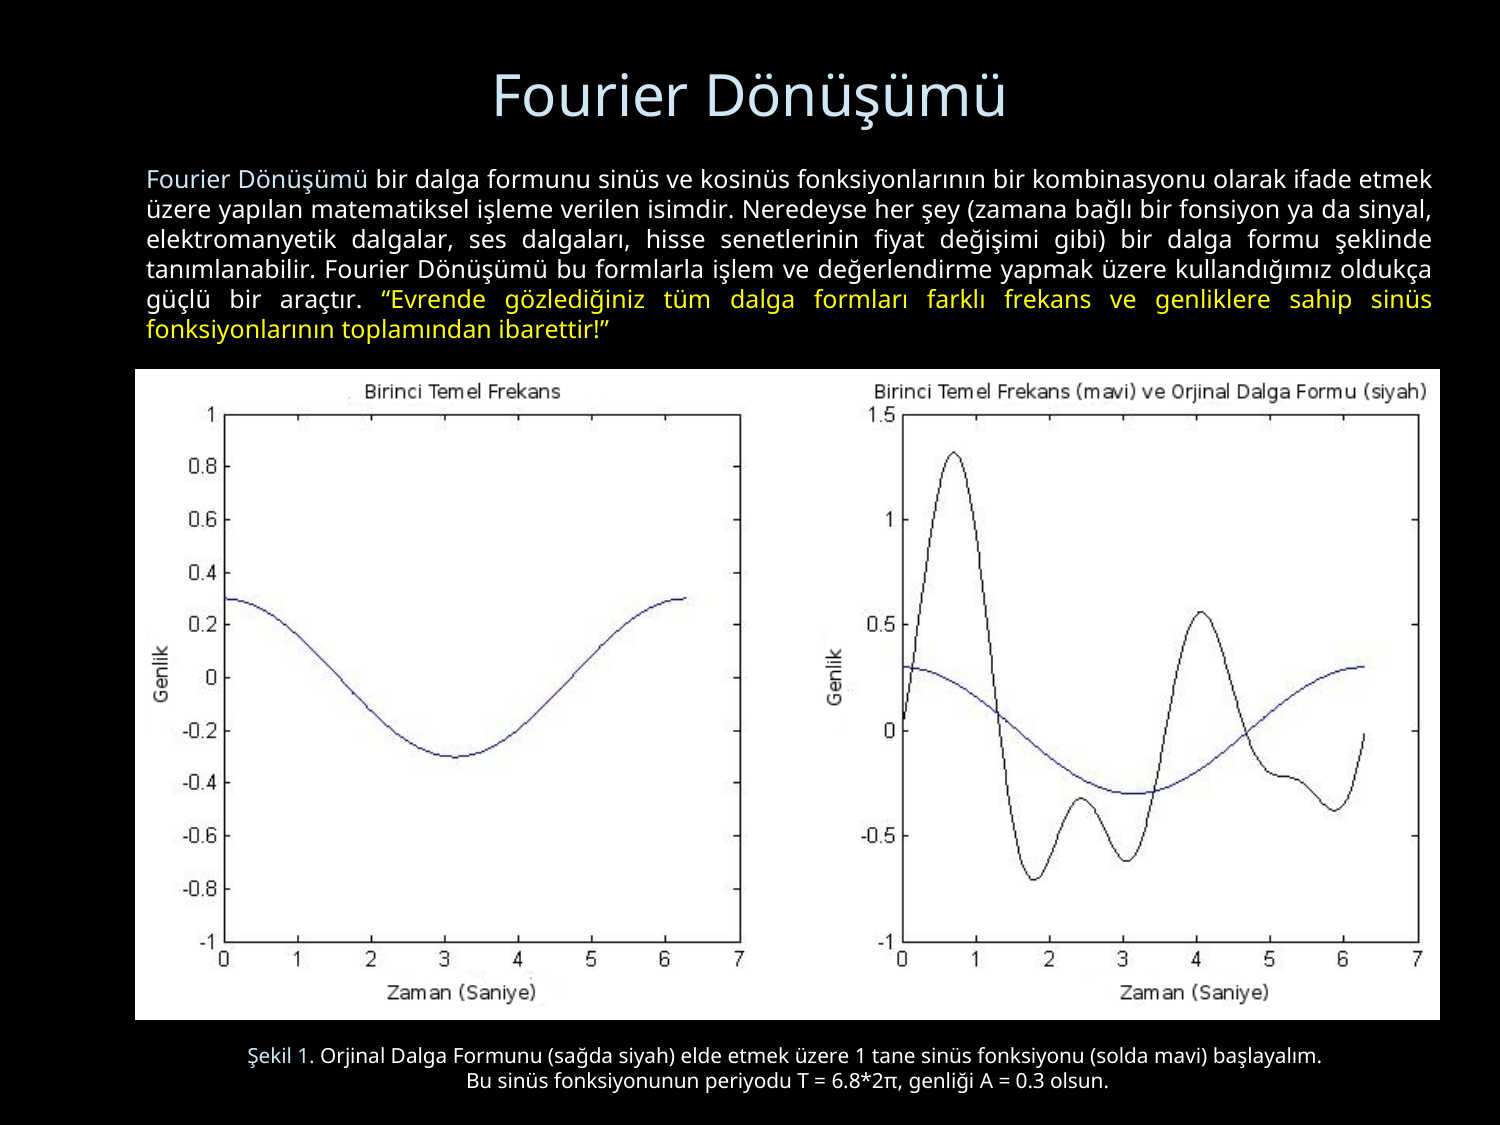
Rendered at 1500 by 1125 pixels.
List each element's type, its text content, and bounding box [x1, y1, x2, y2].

text_box Şekil 1. Orjinal Dalga Formunu (sağda siyah) elde etmek üzere 1 tane sinüs fonksiyonu (solda mavi) başlayalım. Bu sinüs fonksiyonunun periyodu T = 6.8*2π, genliği A = 0.3 olsun. [135, 1035, 1441, 1101]
title Fourier Dönüşümü [75, 21, 1426, 156]
list Fourier Dönüşümü bir dalga formunu sinüs ve kosinüs fonksiyonlarının bir kombinasyonu olarak ifade etmek üzere yapılan matematiksel işleme verilen isimdir. Neredeyse her şey (zamana bağlı bir fonsiyon ya da sinyal, elektromanyetik dalgalar, ses dalgaları, hisse senetlerinin fiyat değişimi gibi) bir dalga formu şeklinde tanımlanabilir. Fourier Dönüşümü bu formlarla işlem ve değerlendirme yapmak üzere kullandığımız oldukça güçlü bir araçtır. “Evrende gözlediğiniz tüm dalga formları farklı frekans ve genliklere sahip sinüs fonksiyonlarının toplamından ibarettir!” [75, 156, 1456, 376]
picture [135, 369, 1440, 1020]
